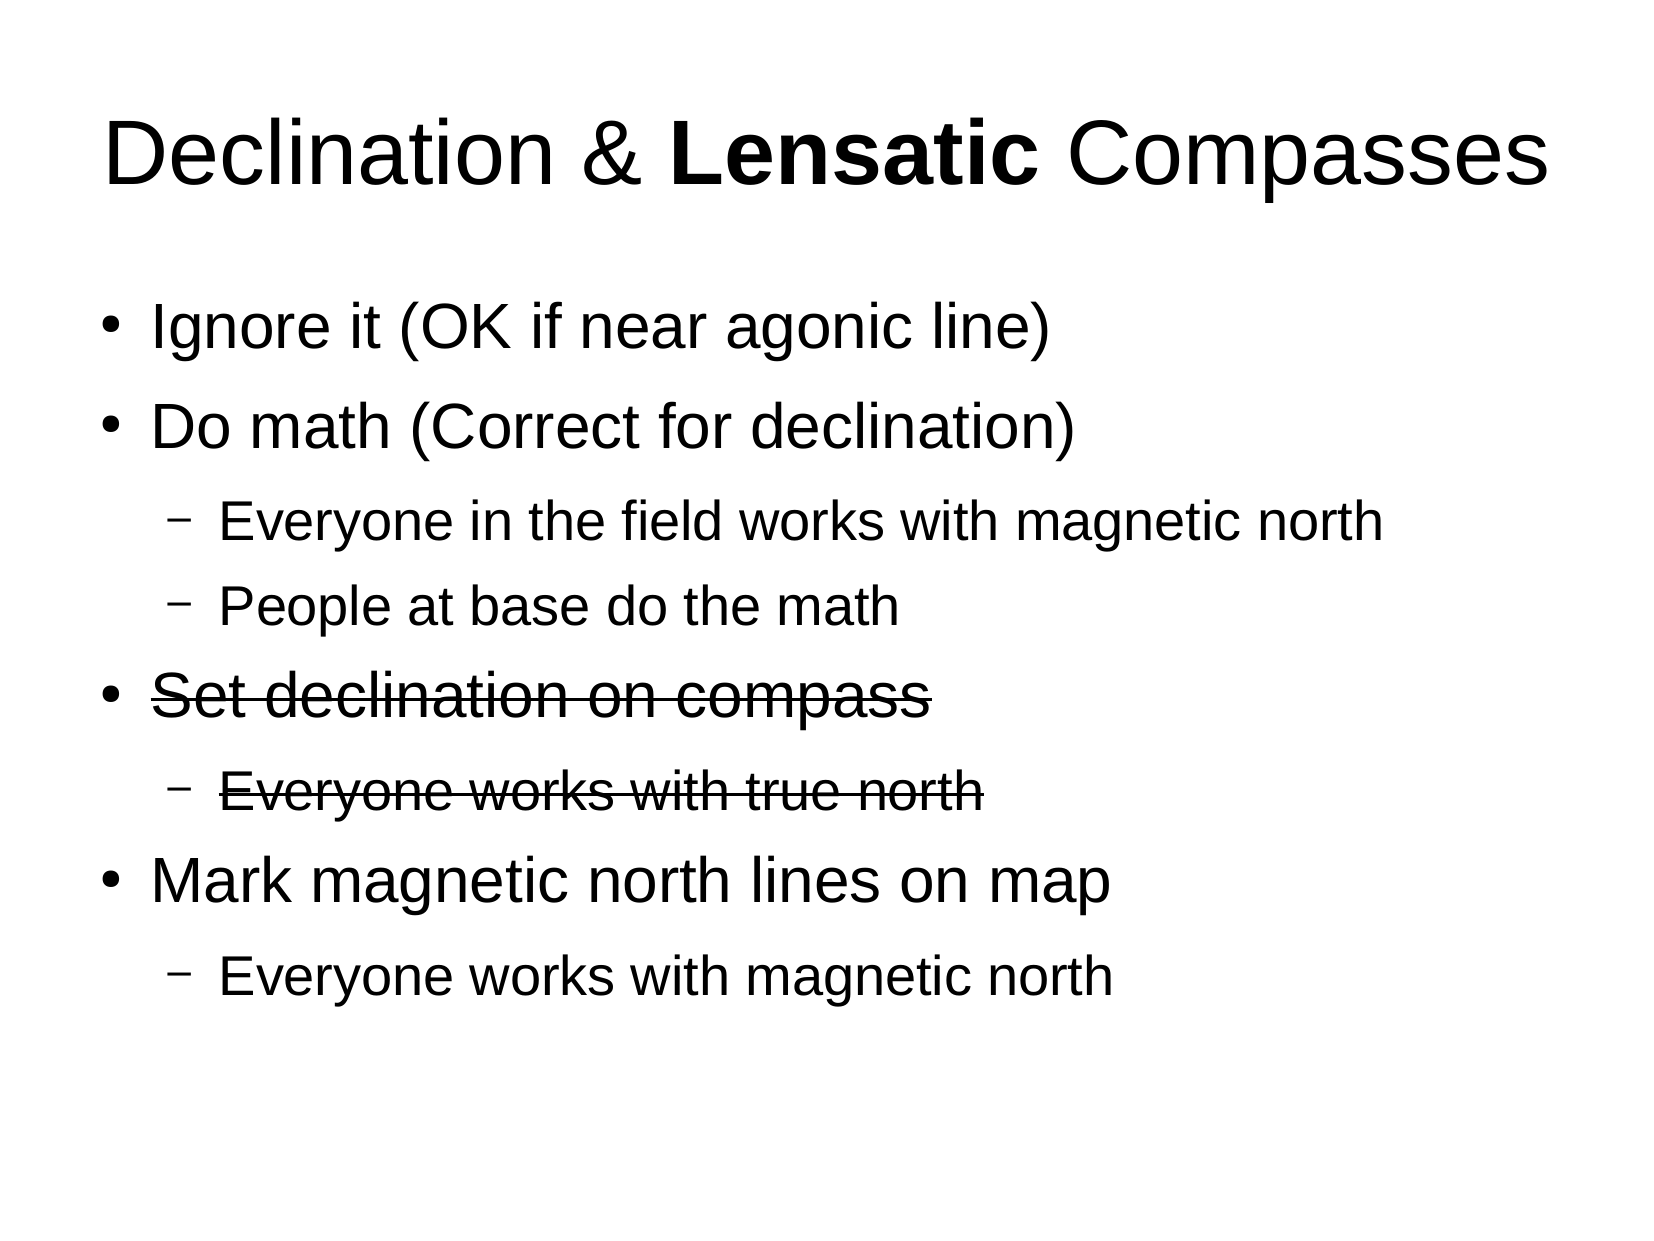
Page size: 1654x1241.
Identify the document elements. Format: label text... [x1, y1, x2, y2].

list Ignore it (OK if near agonic line) Do math (Correct for declination) Everyone in the field works with magnetic north People at base do the math Set declination on compass Everyone works with true north Mark magnetic north lines on map Everyone works with magnetic north [82, 290, 1571, 1010]
title Declination & Lensatic Compasses [82, 49, 1571, 257]
